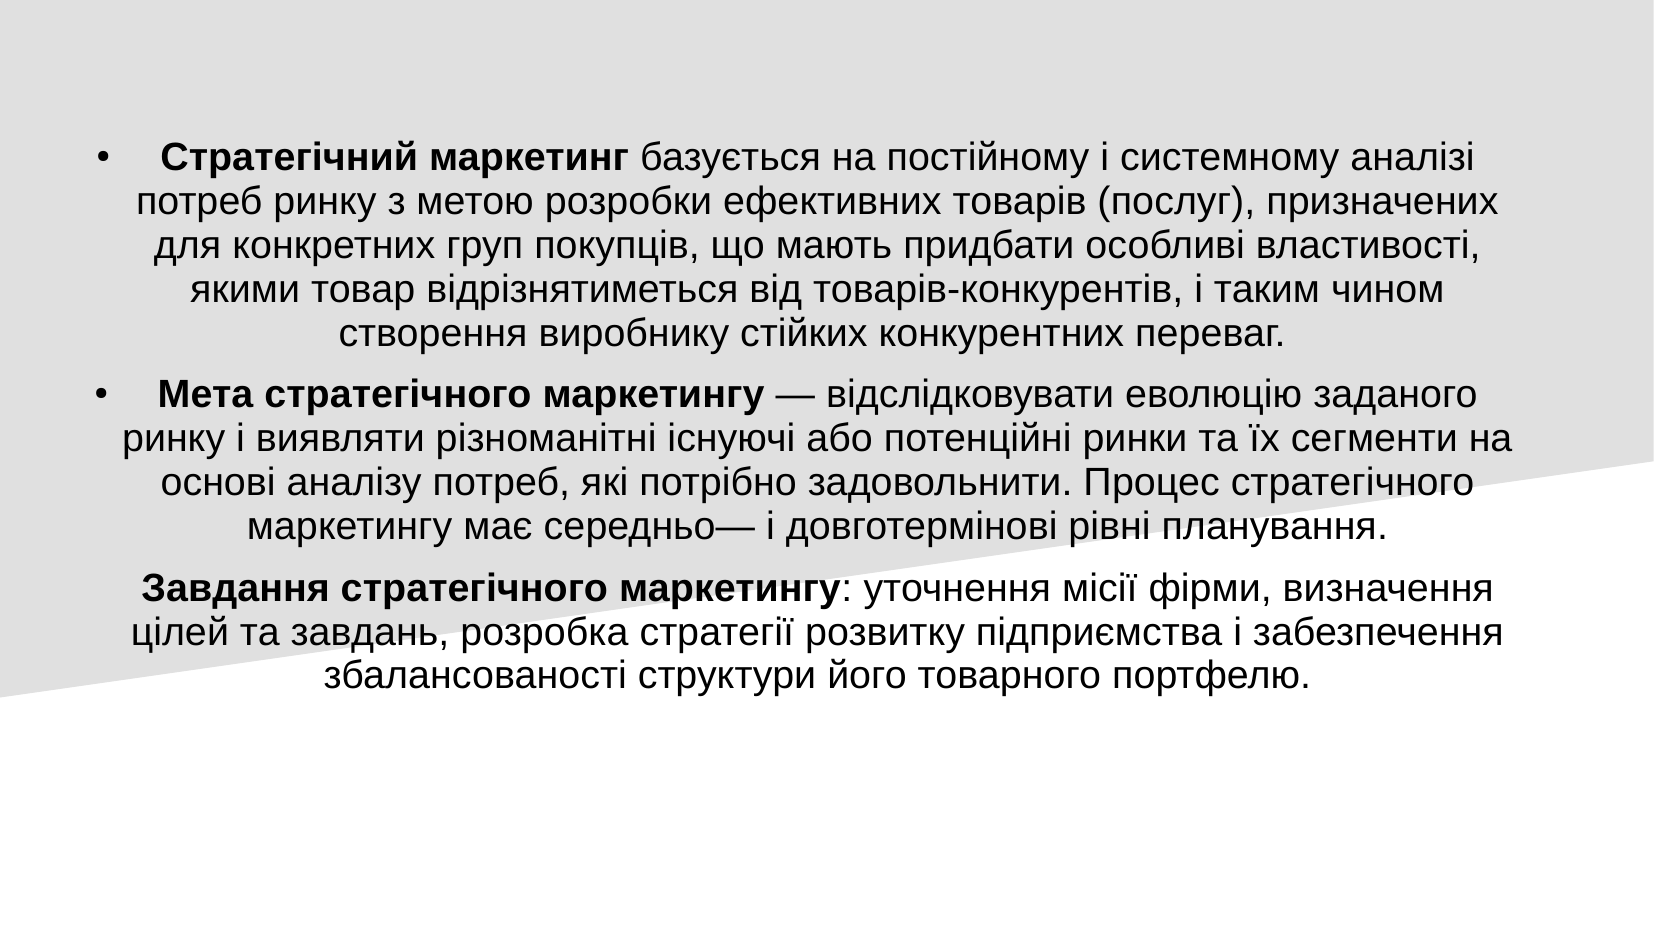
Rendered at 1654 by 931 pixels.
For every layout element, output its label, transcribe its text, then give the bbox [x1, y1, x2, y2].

list Стратегічний маркетинг базується на постійному і системному аналізі потреб ринку з метою розробки ефективних товарів (послуг), призначених для конкретних груп покупців, що мають придбати особливі властивості, якими товар відрізнятиметься від товарів-конкурентів, і таким чином створення виробнику стійких конкурентних переваг. Мета стратегічного маркетингу — відслідковувати еволюцію заданого ринку і виявляти різноманітні існуючі або потенційні ринки та їх сегменти на основі аналізу потреб, які потрібно задовольнити. Процес стратегічного маркетингу має середньо— і довготермінові рівні планування. Завдання стратегічного маркетингу: уточнення місії фірми, визначення цілей та завдань, розробка стратегії розвитку підприємства і забезпечення збалансованості структури його товарного портфелю. [71, 135, 1516, 708]
